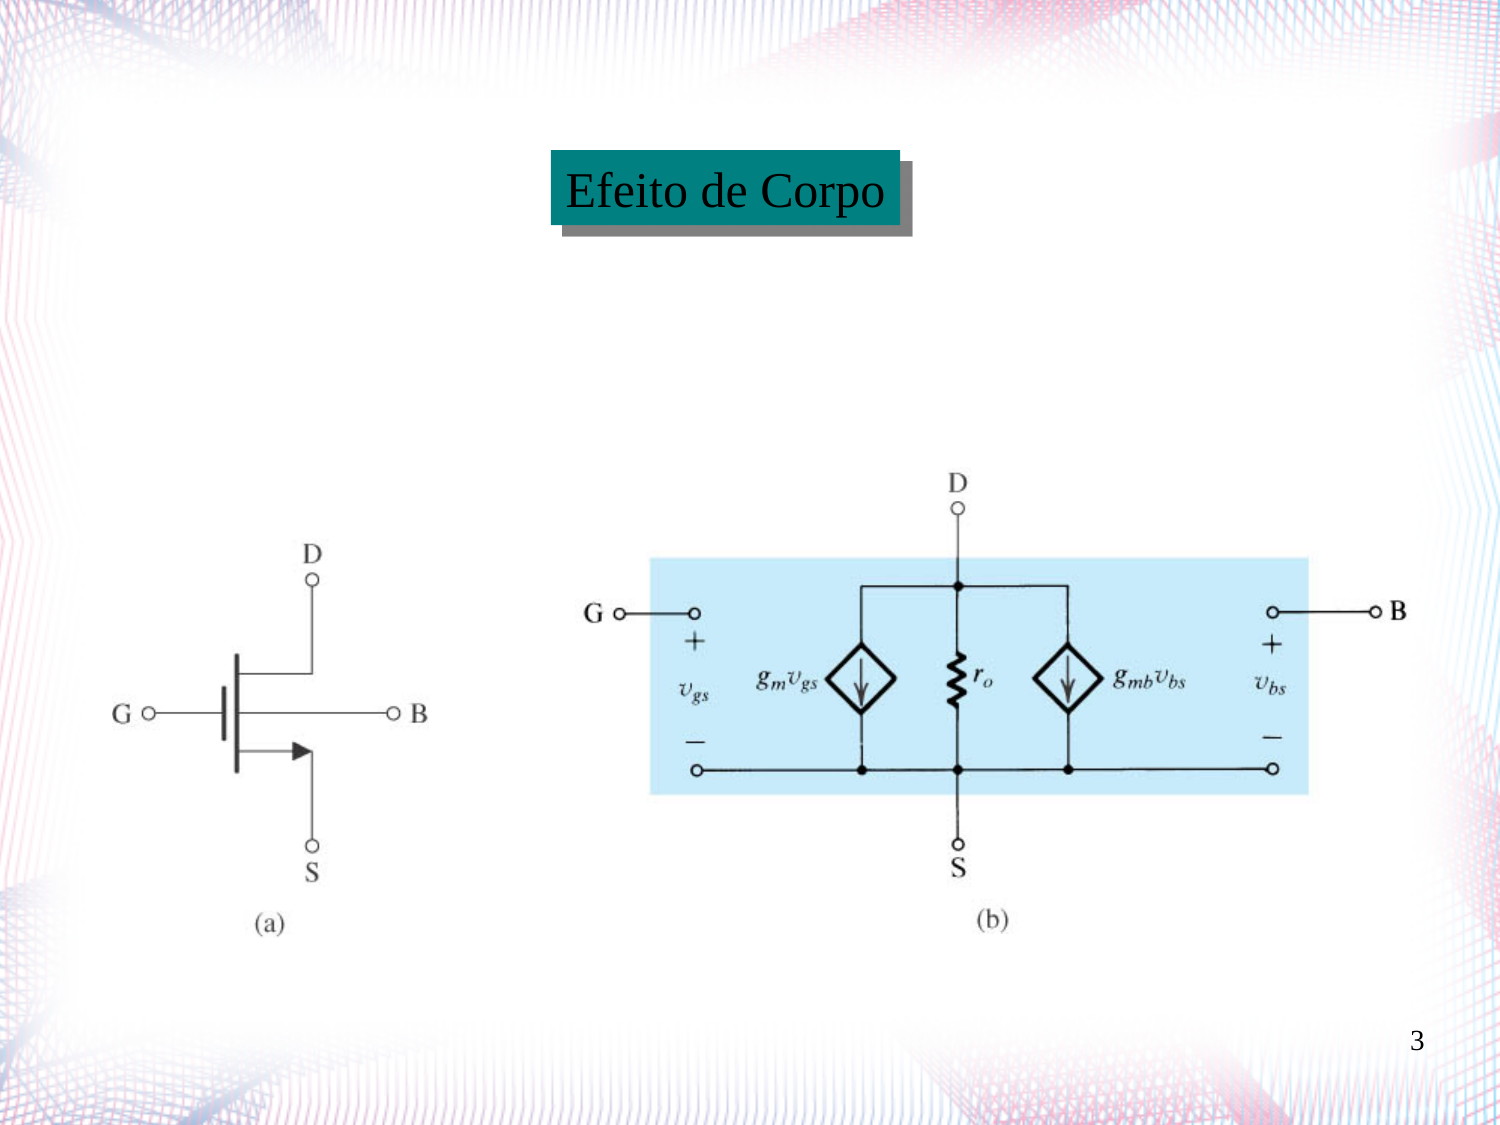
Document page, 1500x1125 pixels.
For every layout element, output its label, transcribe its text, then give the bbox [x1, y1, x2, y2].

picture [0, 0, 1500, 1125]
text_box Efeito de Corpo [550, 150, 901, 226]
